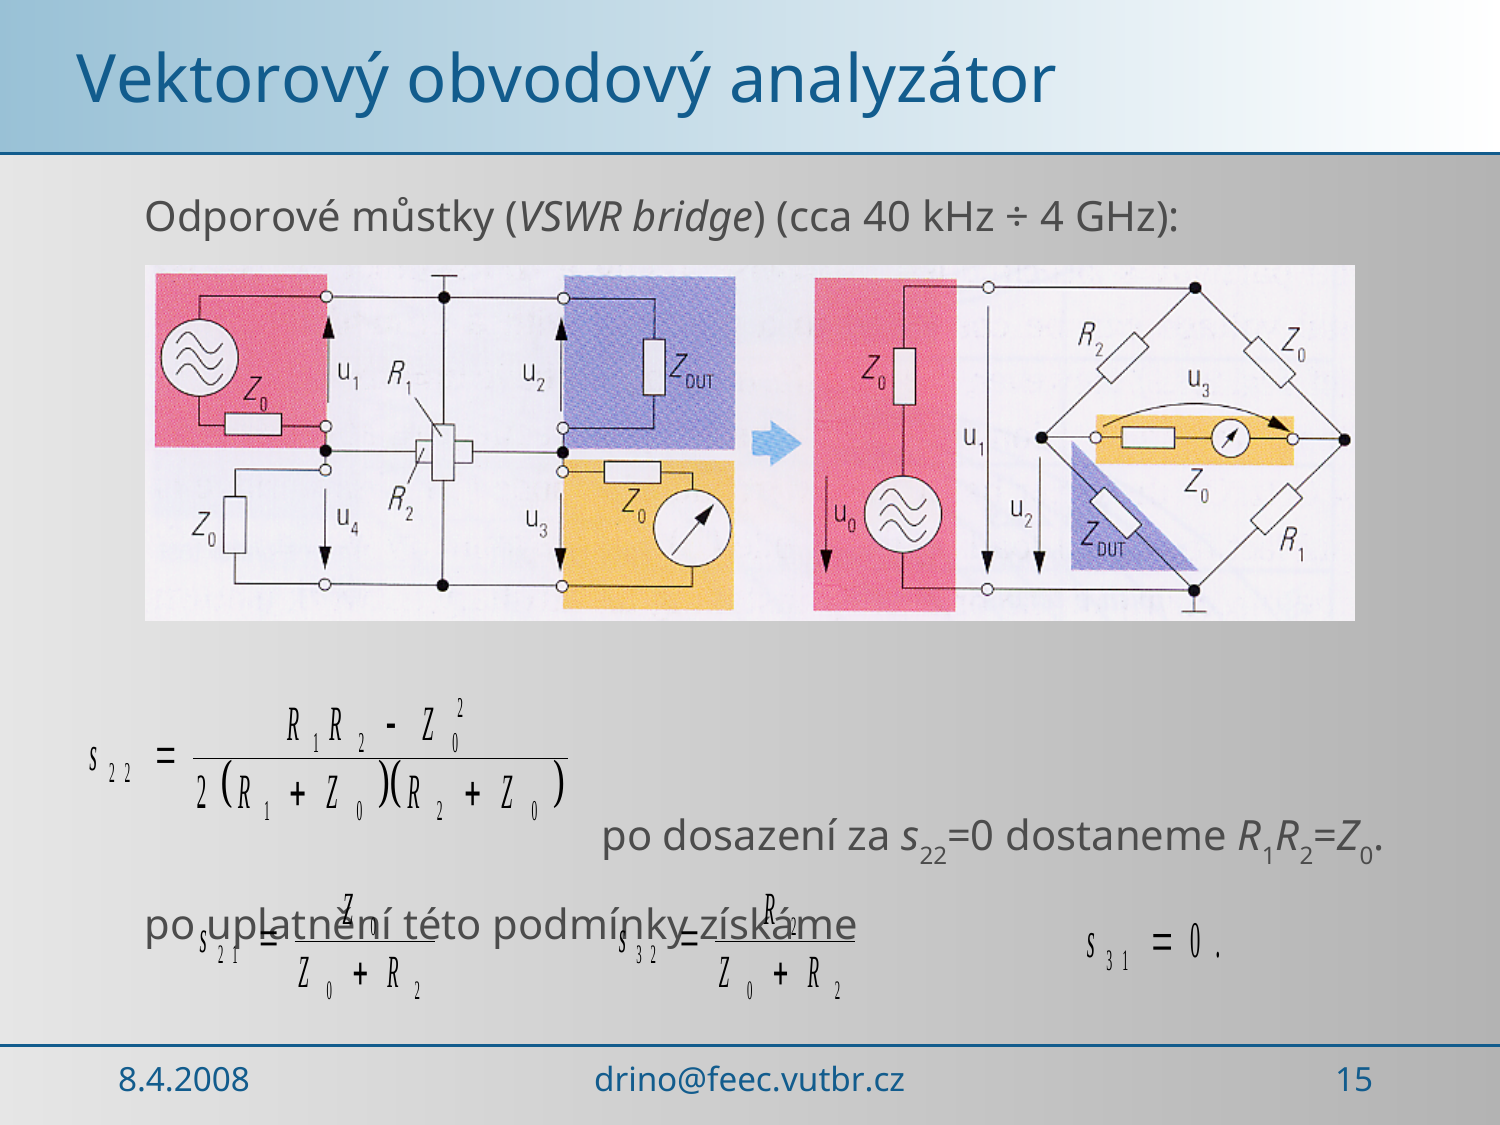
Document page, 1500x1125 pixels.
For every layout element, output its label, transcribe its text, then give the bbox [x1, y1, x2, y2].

text_box drino@feec.vutbr.cz [484, 1050, 1016, 1125]
text_box Odporové můstky (VSWR bridge) (cca 40 kHz ÷ 4 GHz): po dosazení za s22=0 dostaneme R1R2=Z0. po uplatnění této podmínky získáme [59, 178, 1442, 1029]
picture [611, 879, 864, 1010]
text_box <číslo> [1075, 1049, 1388, 1125]
picture [145, 265, 1355, 621]
title Vektorový obvodový analyzátor [0, 0, 1500, 152]
picture [81, 684, 578, 832]
picture [1078, 906, 1236, 984]
text_box 8.4.2008 [103, 1049, 432, 1125]
picture [191, 879, 445, 1010]
